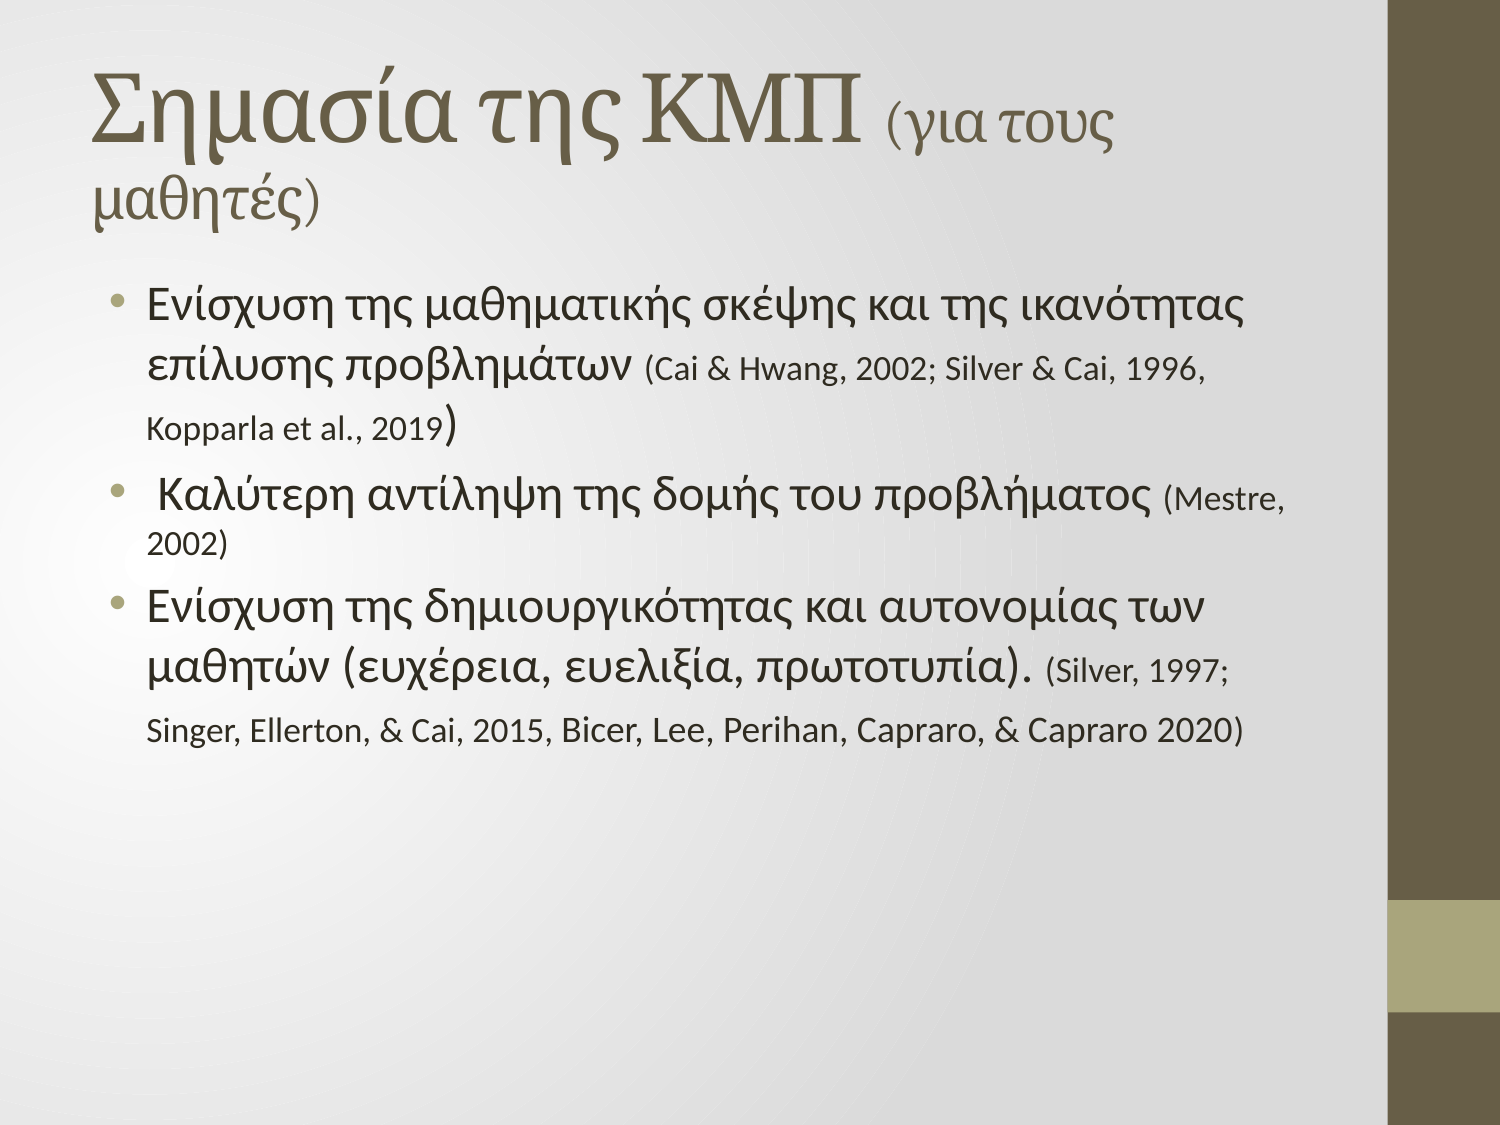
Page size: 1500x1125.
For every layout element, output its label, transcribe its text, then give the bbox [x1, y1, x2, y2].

list Ενίσχυση της μαθηματικής σκέψης και της ικανότητας επίλυσης προβλημάτων (Cai & Hwang, 2002; Silver & Cai, 1996, Kopparla et al., 2019) Kαλύτερη αντίληψη της δομής του προβλήματος (Mestre, 2002) Ενίσχυση της δημιουργικότητας και αυτονομίας των μαθητών (ευχέρεια, ευελιξία, πρωτοτυπία). (Silver, 1997; Singer, Ellerton, & Cai, 2015, Bicer, Lee, Perihan, Capraro, & Capraro 2020) [75, 262, 1325, 1050]
title Σημασία της ΚΜΠ (για τους μαθητές) [75, 45, 1325, 233]
